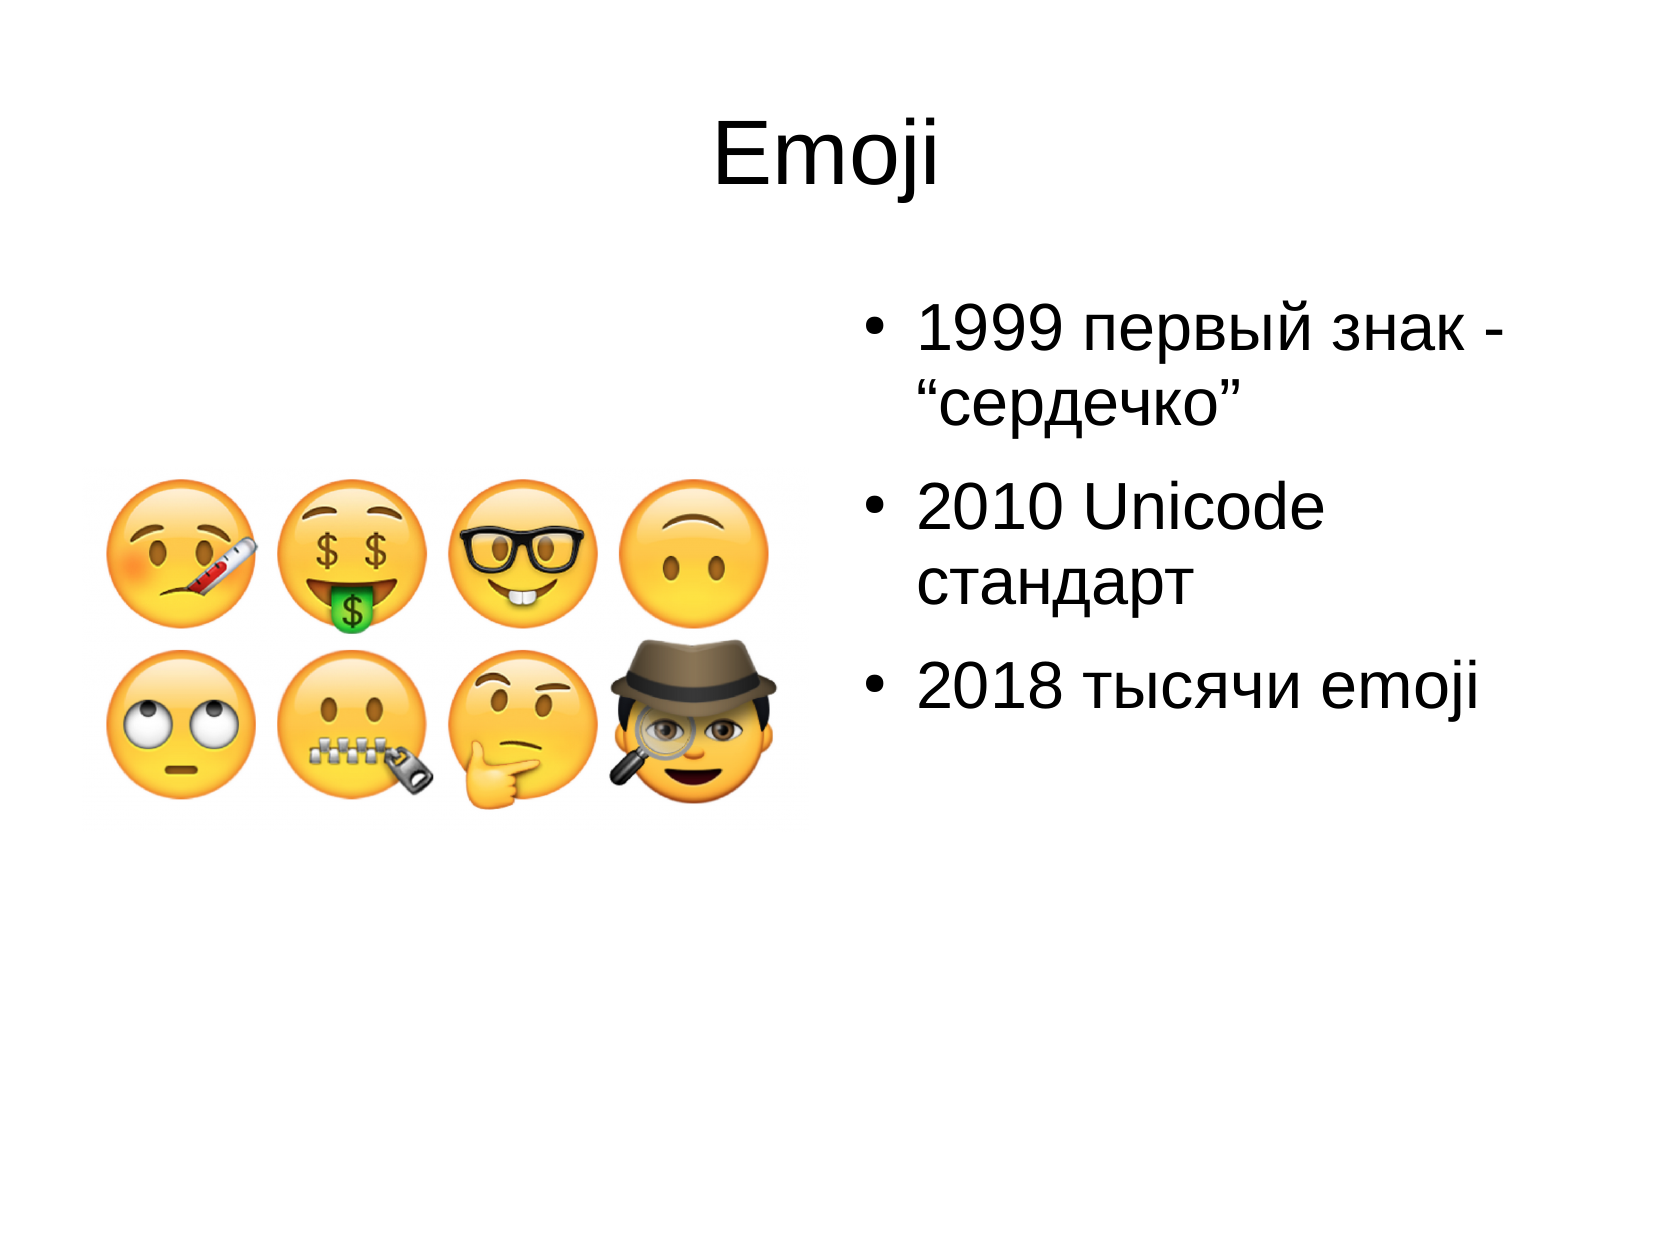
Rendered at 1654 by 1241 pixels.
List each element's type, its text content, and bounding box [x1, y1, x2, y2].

picture [82, 467, 809, 833]
title Emoji [82, 49, 1571, 257]
list 1999 первый знак - “сердечко” 2010 Unicode стандарт 2018 тысячи emoji [845, 290, 1572, 1010]
